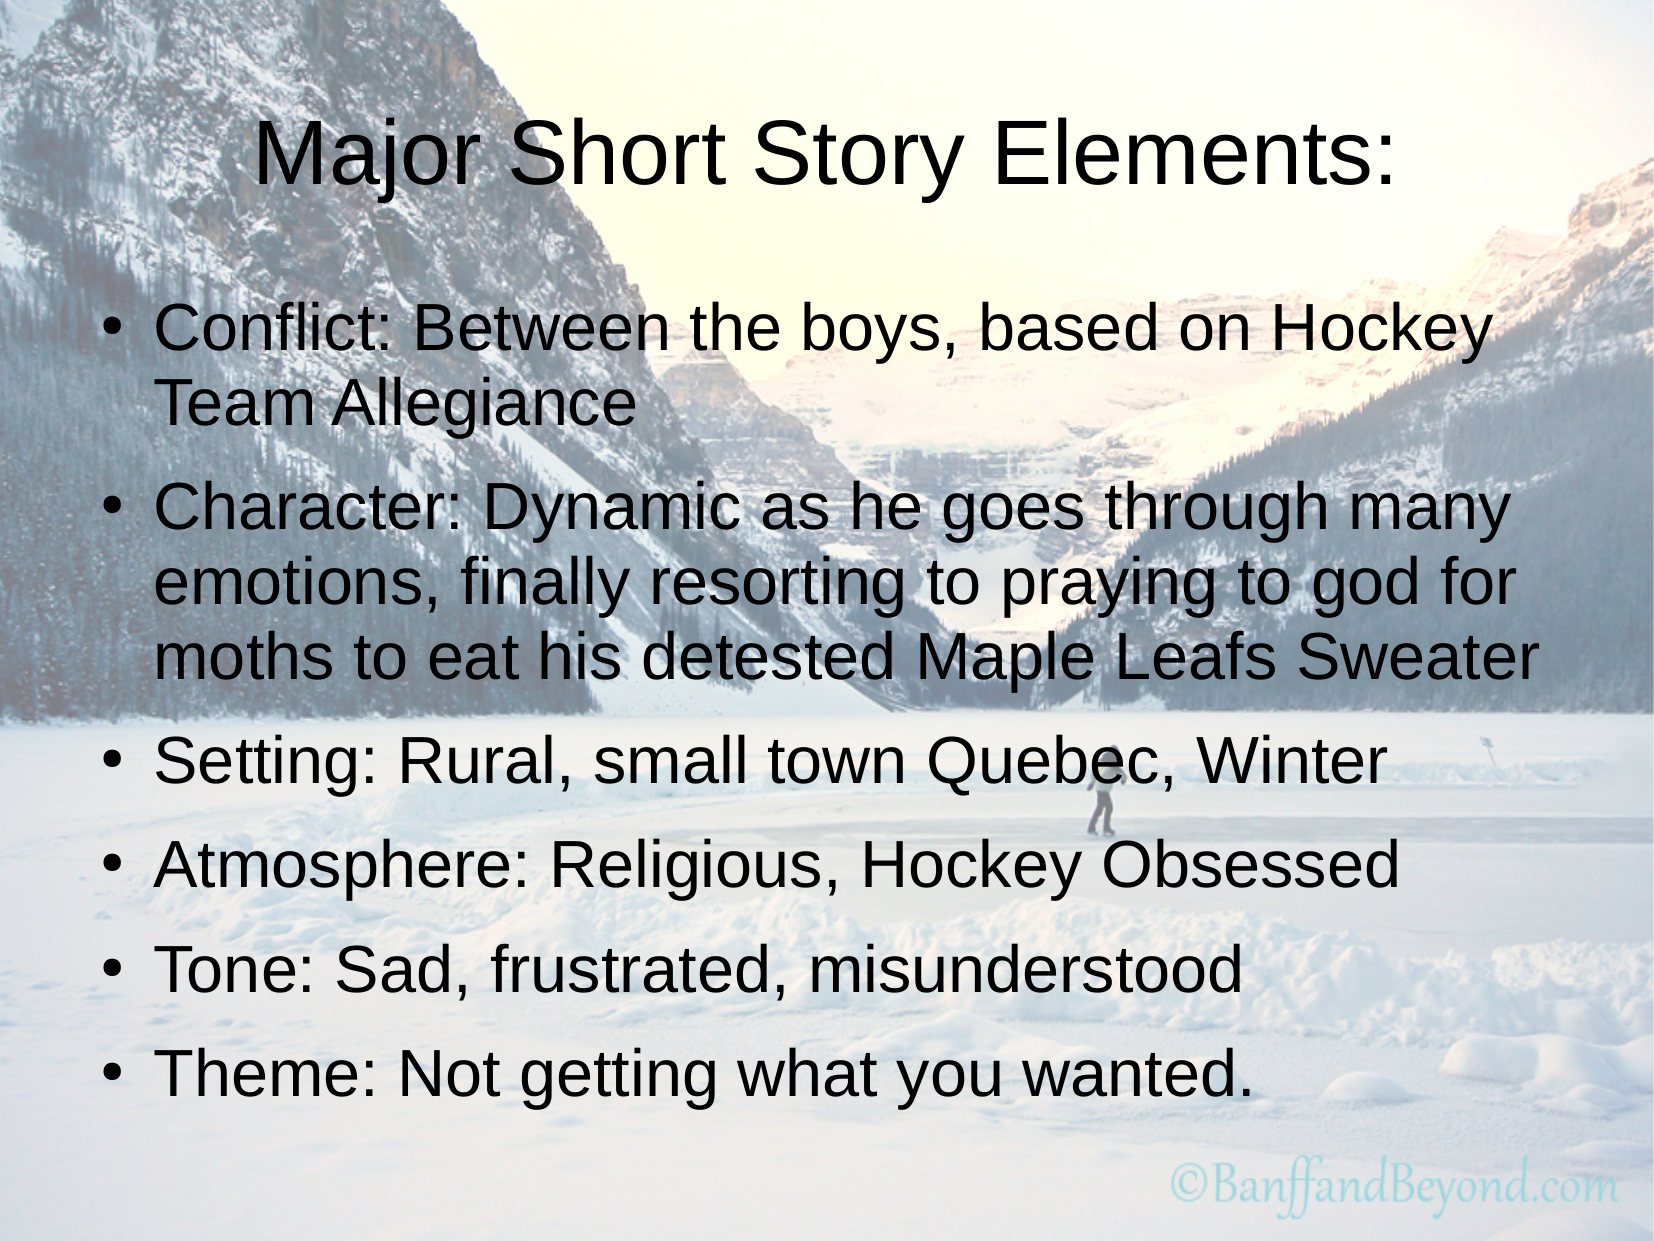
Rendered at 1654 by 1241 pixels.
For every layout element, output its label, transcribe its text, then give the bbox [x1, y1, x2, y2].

list Conflict: Between the boys, based on Hockey Team Allegiance Character: Dynamic as he goes through many emotions, finally resorting to praying to god for moths to eat his detested Maple Leafs Sweater Setting: Rural, small town Quebec, Winter Atmosphere: Religious, Hockey Obsessed Tone: Sad, frustrated, misunderstood Theme: Not getting what you wanted. [82, 290, 1595, 1158]
title Major Short Story Elements: [82, 49, 1571, 257]
picture [0, 0, 1654, 1241]
